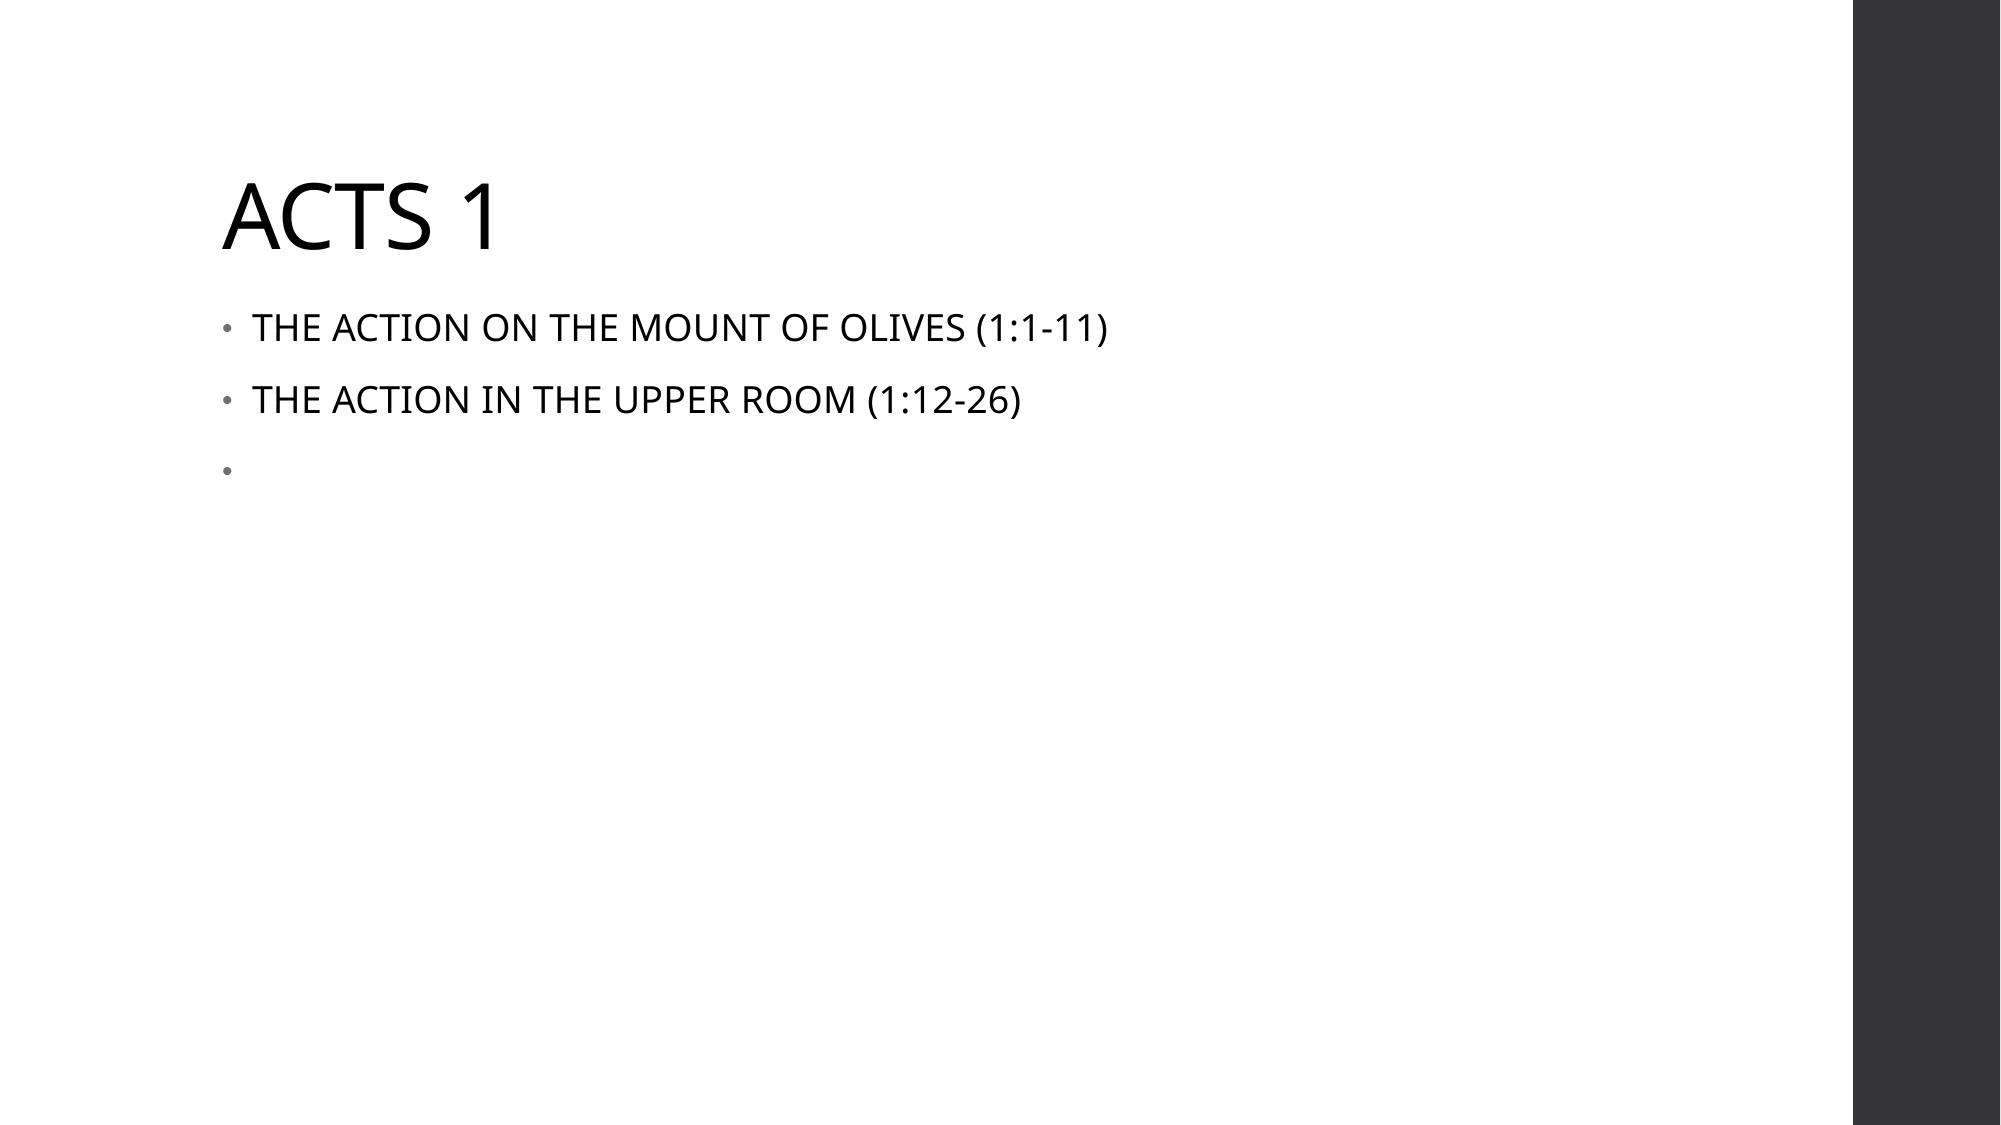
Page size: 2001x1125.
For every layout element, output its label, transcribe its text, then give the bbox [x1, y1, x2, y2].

list THE ACTION ON THE MOUNT OF OLIVES (1:1-11) THE ACTION IN THE UPPER ROOM (1:12-26) [206, 299, 1617, 1014]
title ACTS 1 [206, 60, 1797, 278]
